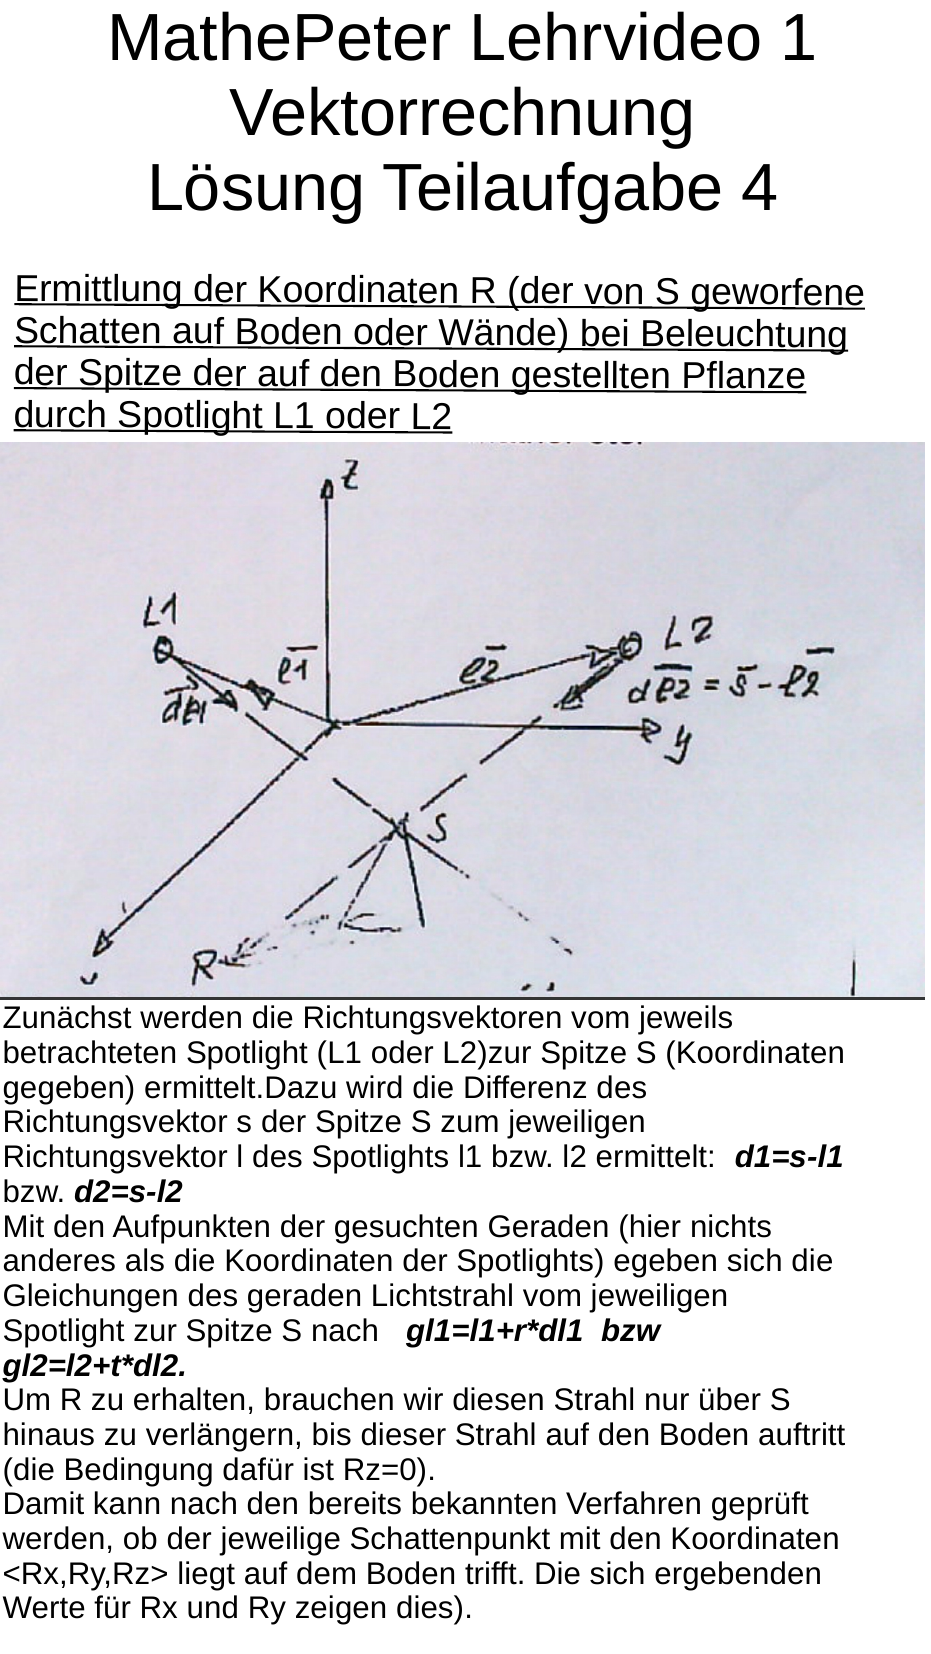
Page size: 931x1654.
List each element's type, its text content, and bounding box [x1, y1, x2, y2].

picture [0, 442, 925, 1000]
text_box Ermittlung der Koordinaten R (der von S geworfene Schatten auf Boden oder Wände) bei Beleuchtung der Spitze der auf den Boden gestellten Pflanze durch Spotlight L1 oder L2 [0, 259, 916, 442]
title MathePeter Lehrvideo 1 Vektorrechnung Lösung Teilaufgabe 4 [6, 0, 920, 300]
text_box Zunächst werden die Richtungsvektoren vom jeweils betrachteten Spotlight (L1 oder L2)zur Spitze S (Koordinaten gegeben) ermittelt.Dazu wird die Differenz des Richtungsvektor s der Spitze S zum jeweiligen Richtungsvektor l des Spotlights l1 bzw. l2 ermittelt: d1=s-l1 bzw. d2=s-l2 Mit den Aufpunkten der gesuchten Geraden (hier nichts anderes als die Koordinaten der Spotlights) egeben sich die Gleichungen des geraden Lichtstrahl vom jeweiligen Spotlight zur Spitze S nach gl1=l1+r*dl1 bzw gl2=l2+t*dl2. Um R zu erhalten, brauchen wir diesen Strahl nur über S hinaus zu verlängern, bis dieser Strahl auf den Boden auftritt (die Bedingung dafür ist Rz=0). Damit kann nach den bereits bekannten Verfahren geprüft werden, ob der jeweilige Schattenpunkt mit den Koordinaten <Rx,Ry,Rz> liegt auf dem Boden trifft. Die sich ergebenden Werte für Rx und Ry zeigen dies). [0, 993, 874, 1633]
